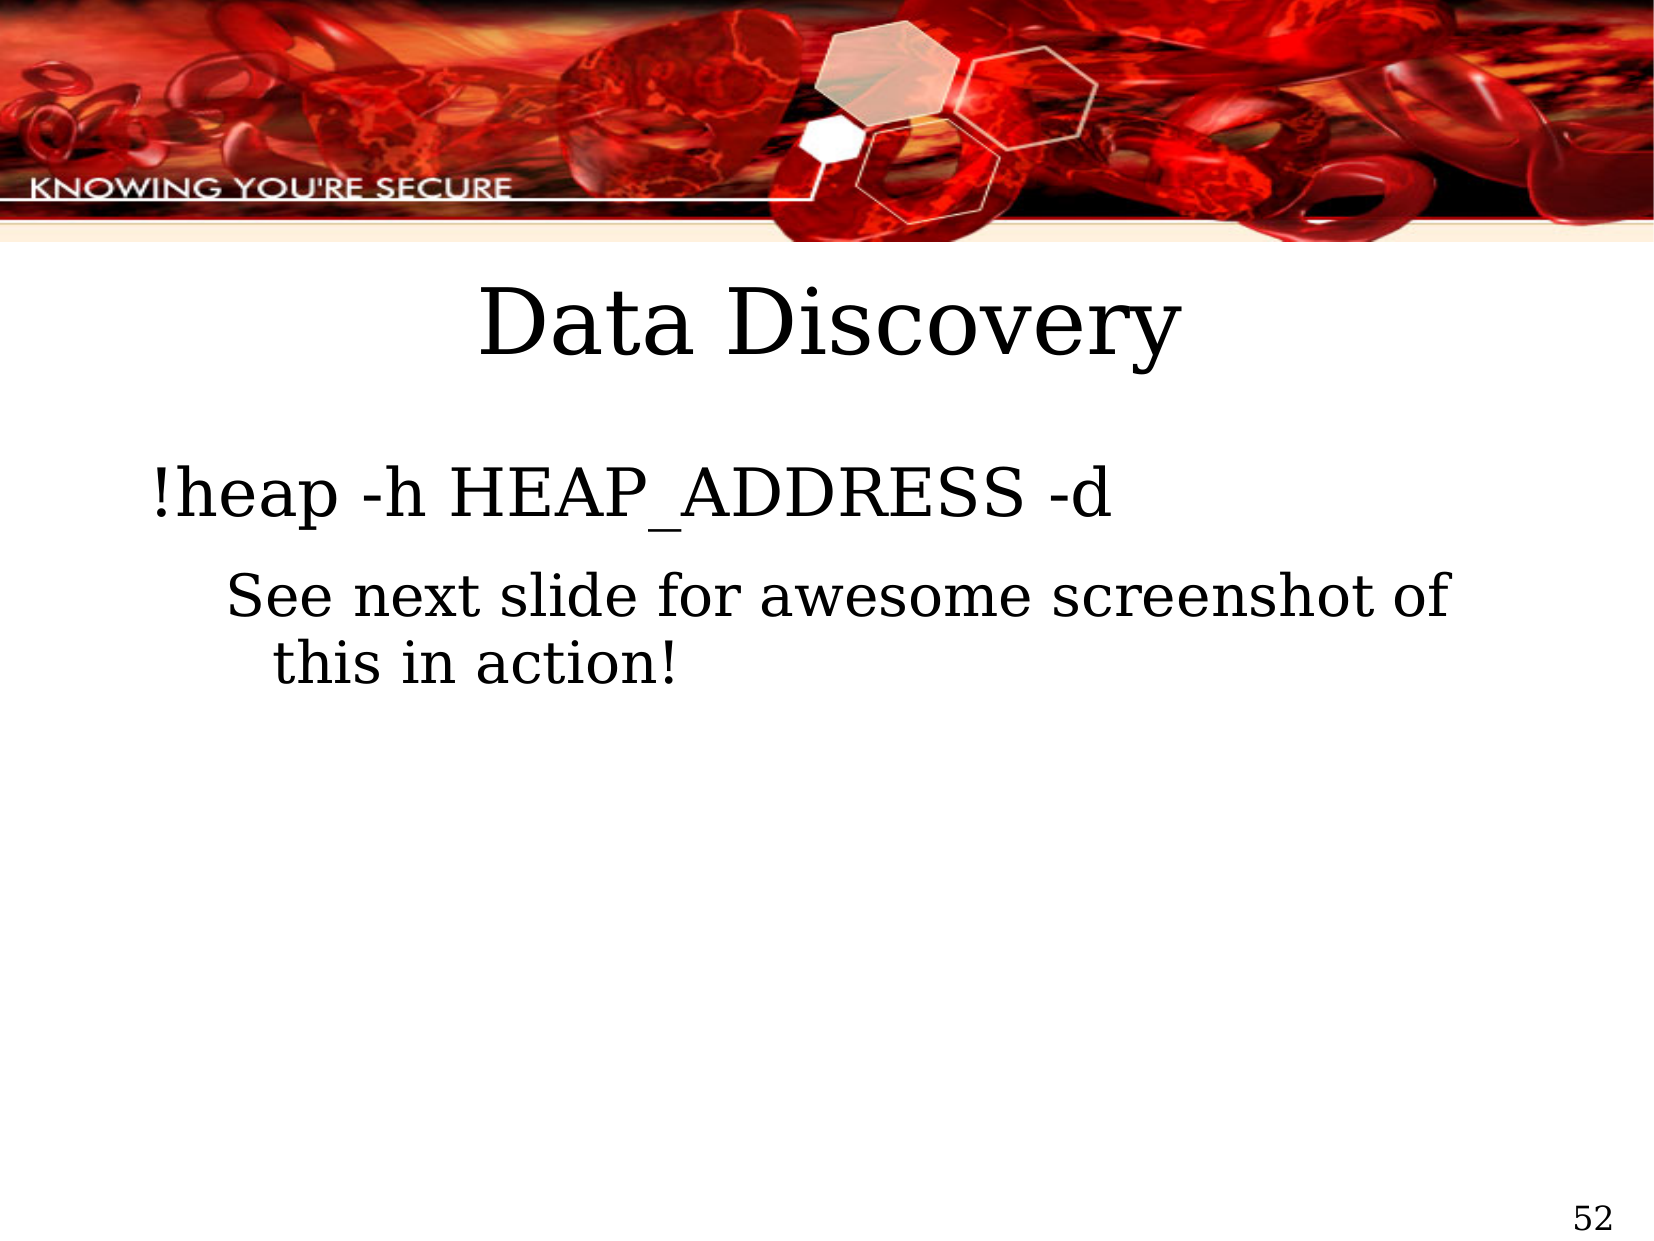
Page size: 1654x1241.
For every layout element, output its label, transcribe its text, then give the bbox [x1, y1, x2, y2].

list !heap -h HEAP_ADDRESS -d See next slide for awesome screenshot of this in action! [131, 454, 1544, 1189]
picture [0, 0, 1654, 242]
title Data Discovery [123, 219, 1536, 427]
